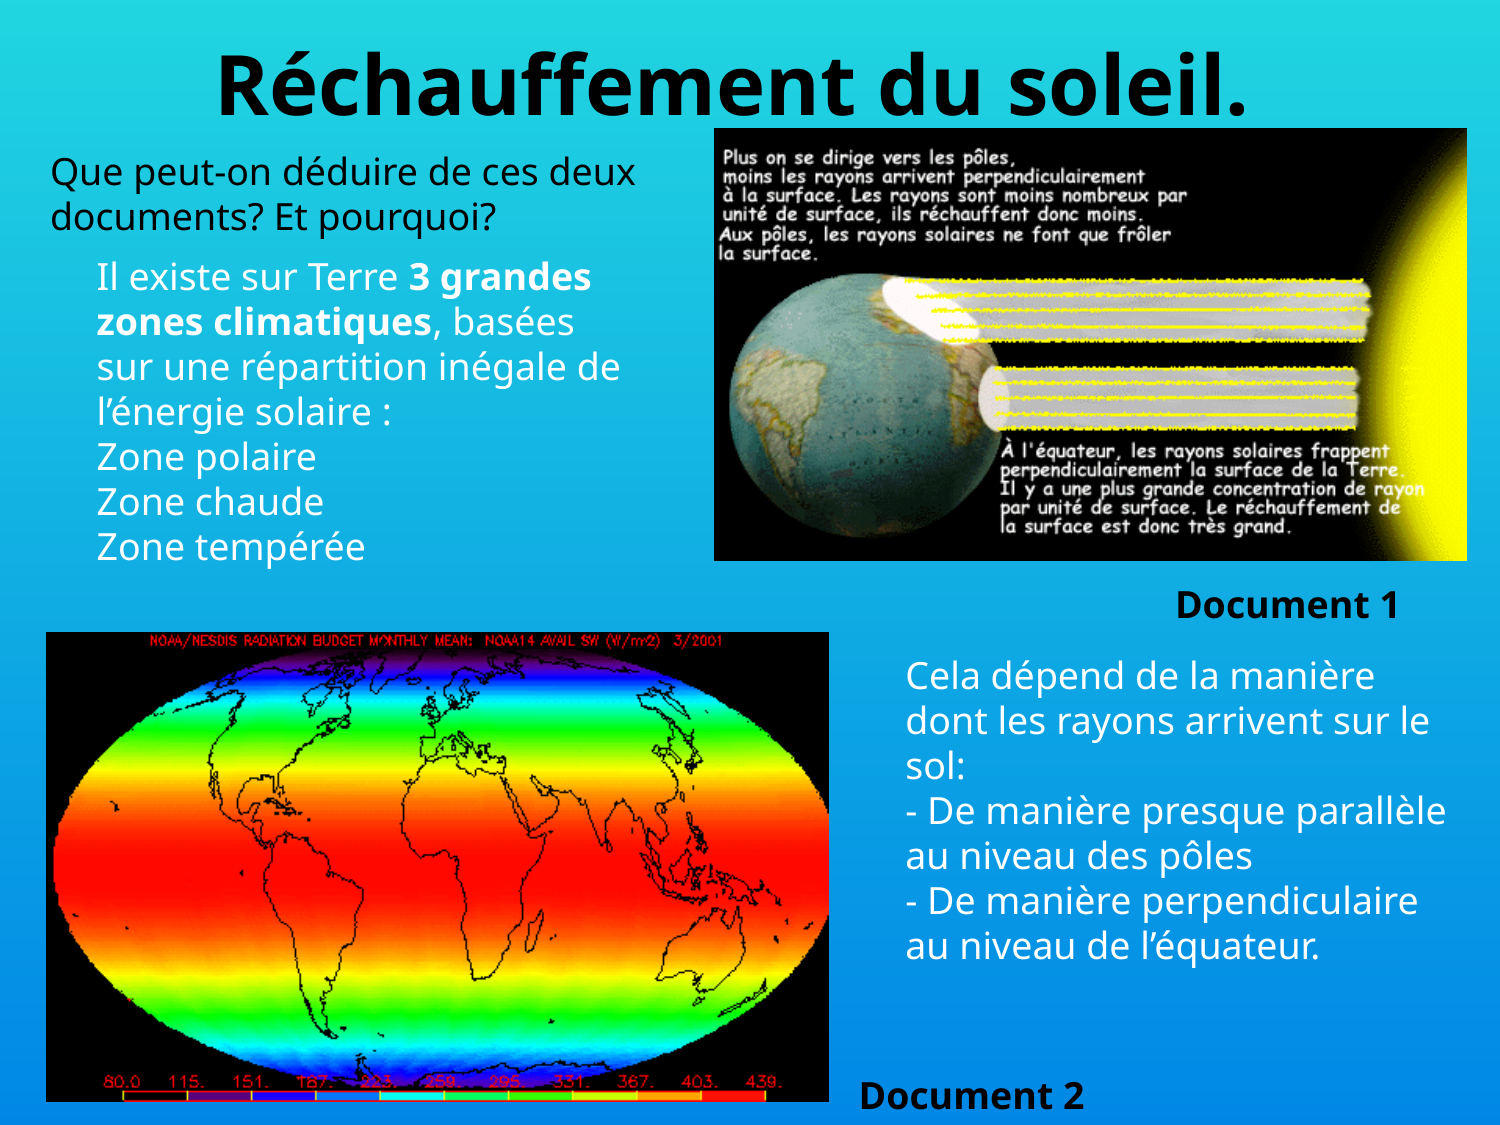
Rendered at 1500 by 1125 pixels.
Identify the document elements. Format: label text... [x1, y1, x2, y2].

text_box Il existe sur Terre 3 grandes zones climatiques, basées sur une répartition inégale de l’énergie solaire : Zone polaire Zone chaude Zone tempérée [81, 246, 657, 576]
text_box Document 1 [1160, 574, 1465, 634]
title Réchauffement du soleil. [0, 23, 1465, 141]
text_box Document 2 [843, 1064, 1137, 1125]
text_box Que peut-on déduire de ces deux documents? Et pourquoi? [35, 140, 704, 246]
picture [657, 128, 1500, 560]
picture [46, 633, 829, 1102]
text_box Cela dépend de la manière dont les rayons arrivent sur le sol: - De manière presque parallèle au niveau des pôles - De manière perpendiculaire au niveau de l’équateur. [890, 644, 1465, 975]
